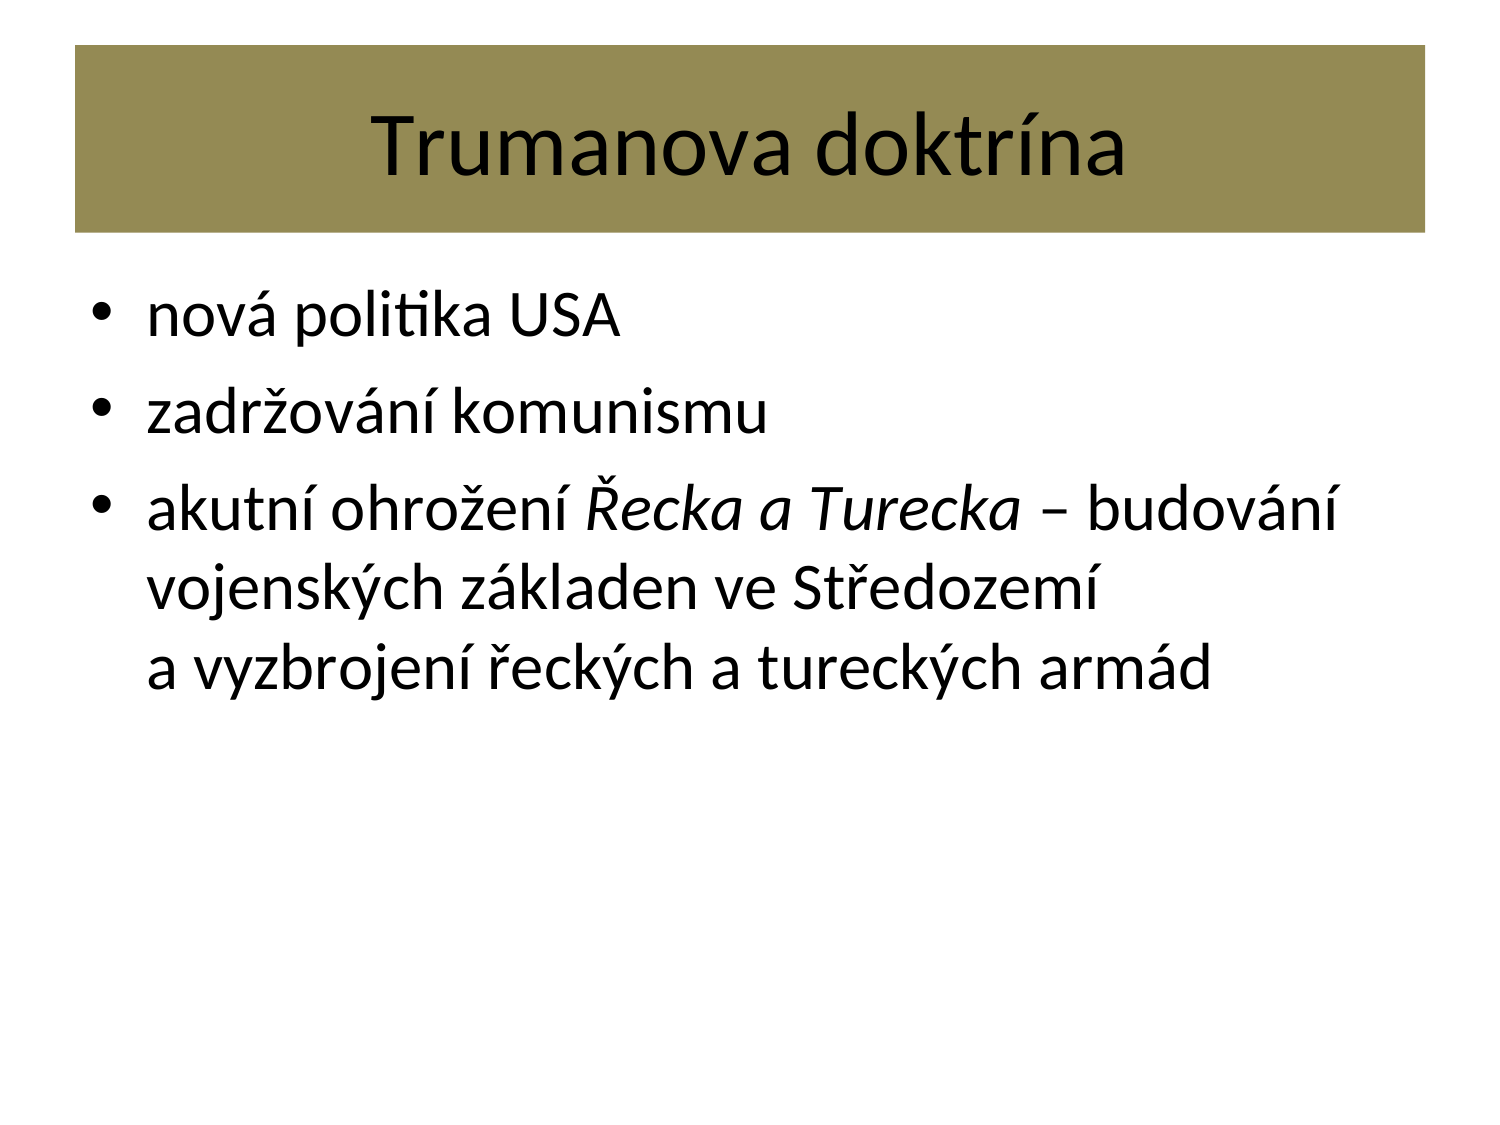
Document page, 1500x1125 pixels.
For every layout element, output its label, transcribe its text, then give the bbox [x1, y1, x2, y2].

list nová politika USA zadržování komunismu akutní ohrožení Řecka a Turecka – budování vojenských základen ve Středozemí a vyzbrojení řeckých a tureckých armád [75, 262, 1426, 1006]
title Trumanova doktrína [75, 45, 1426, 233]
